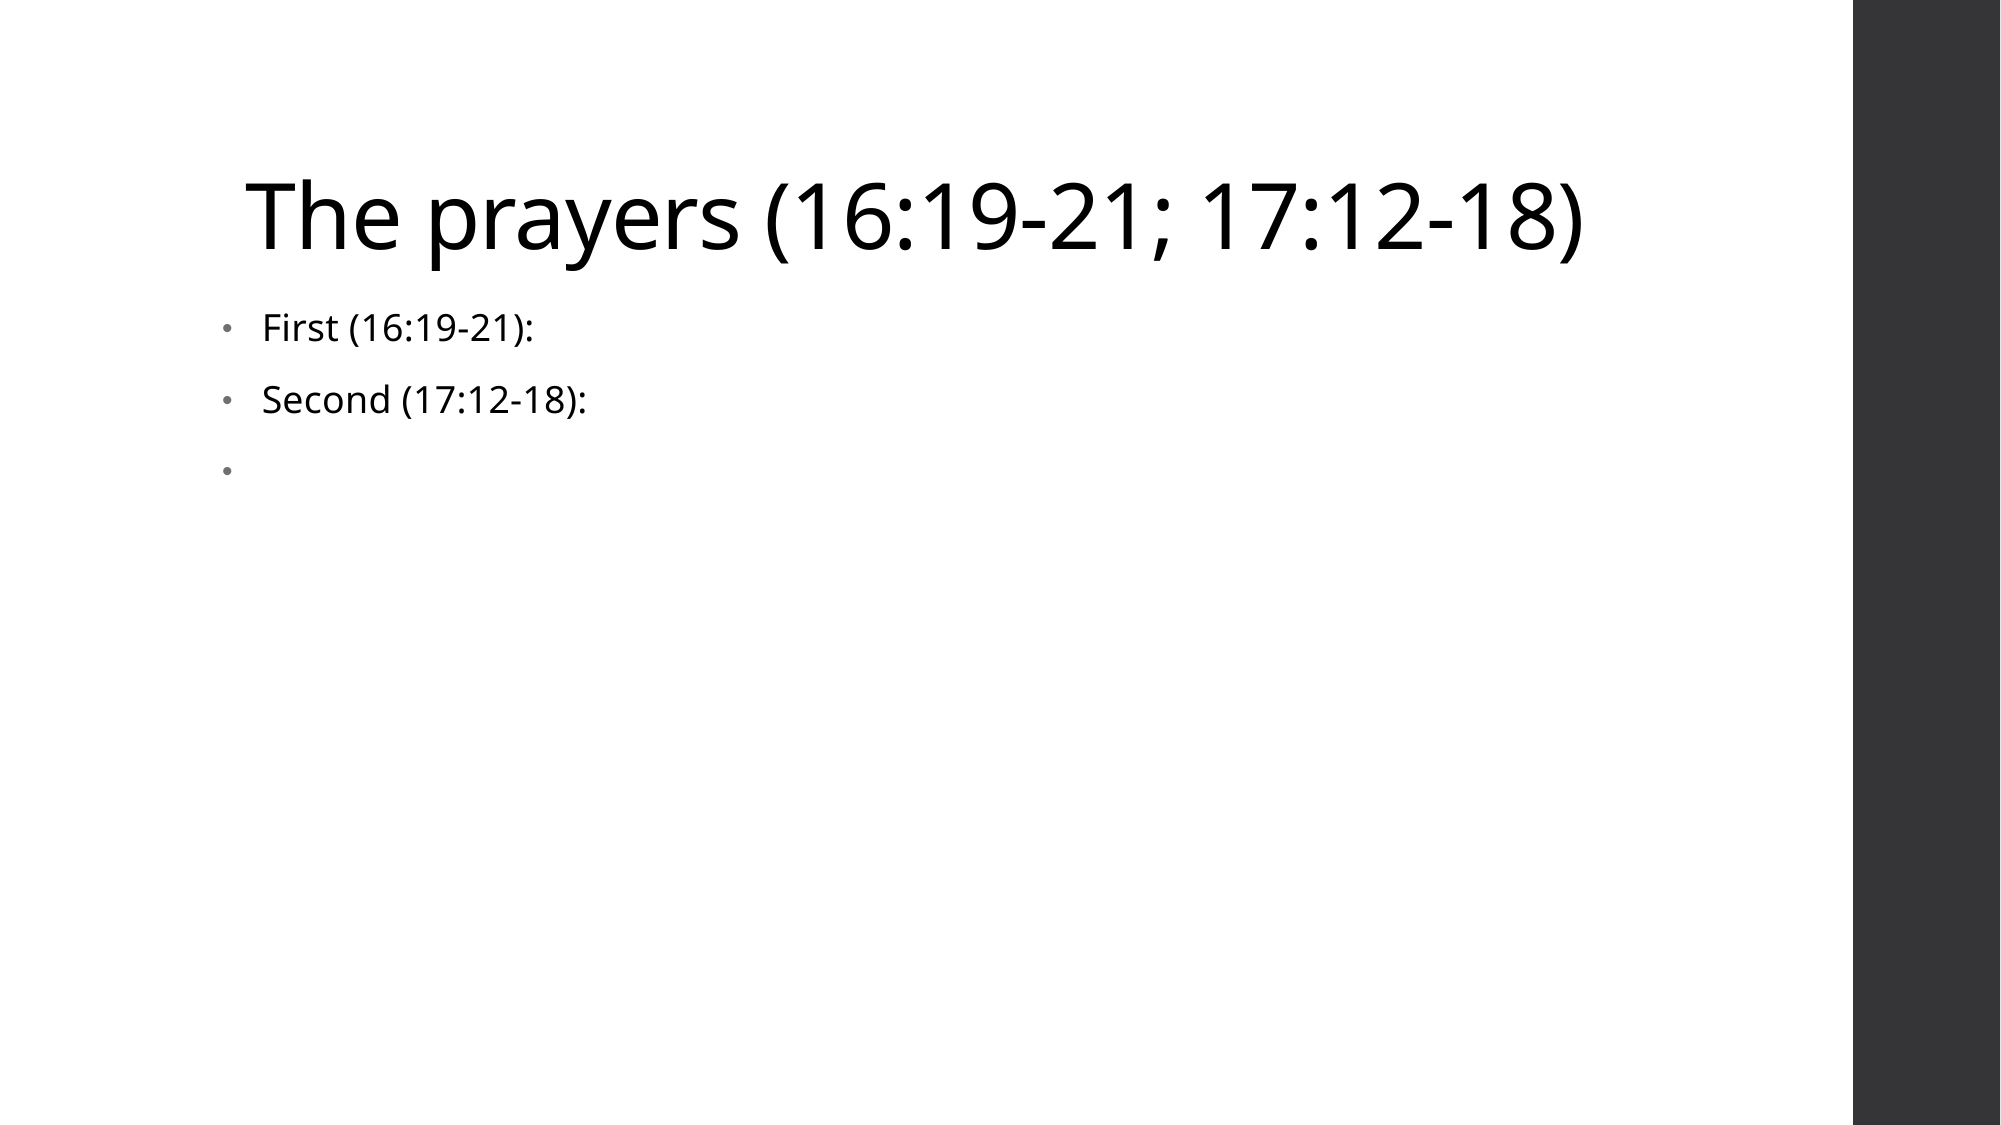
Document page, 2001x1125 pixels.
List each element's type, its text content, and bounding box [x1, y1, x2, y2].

list First (16:19-21): Second (17:12-18): [206, 299, 1617, 1014]
title The prayers (16:19-21; 17:12-18) [206, 60, 1797, 278]
